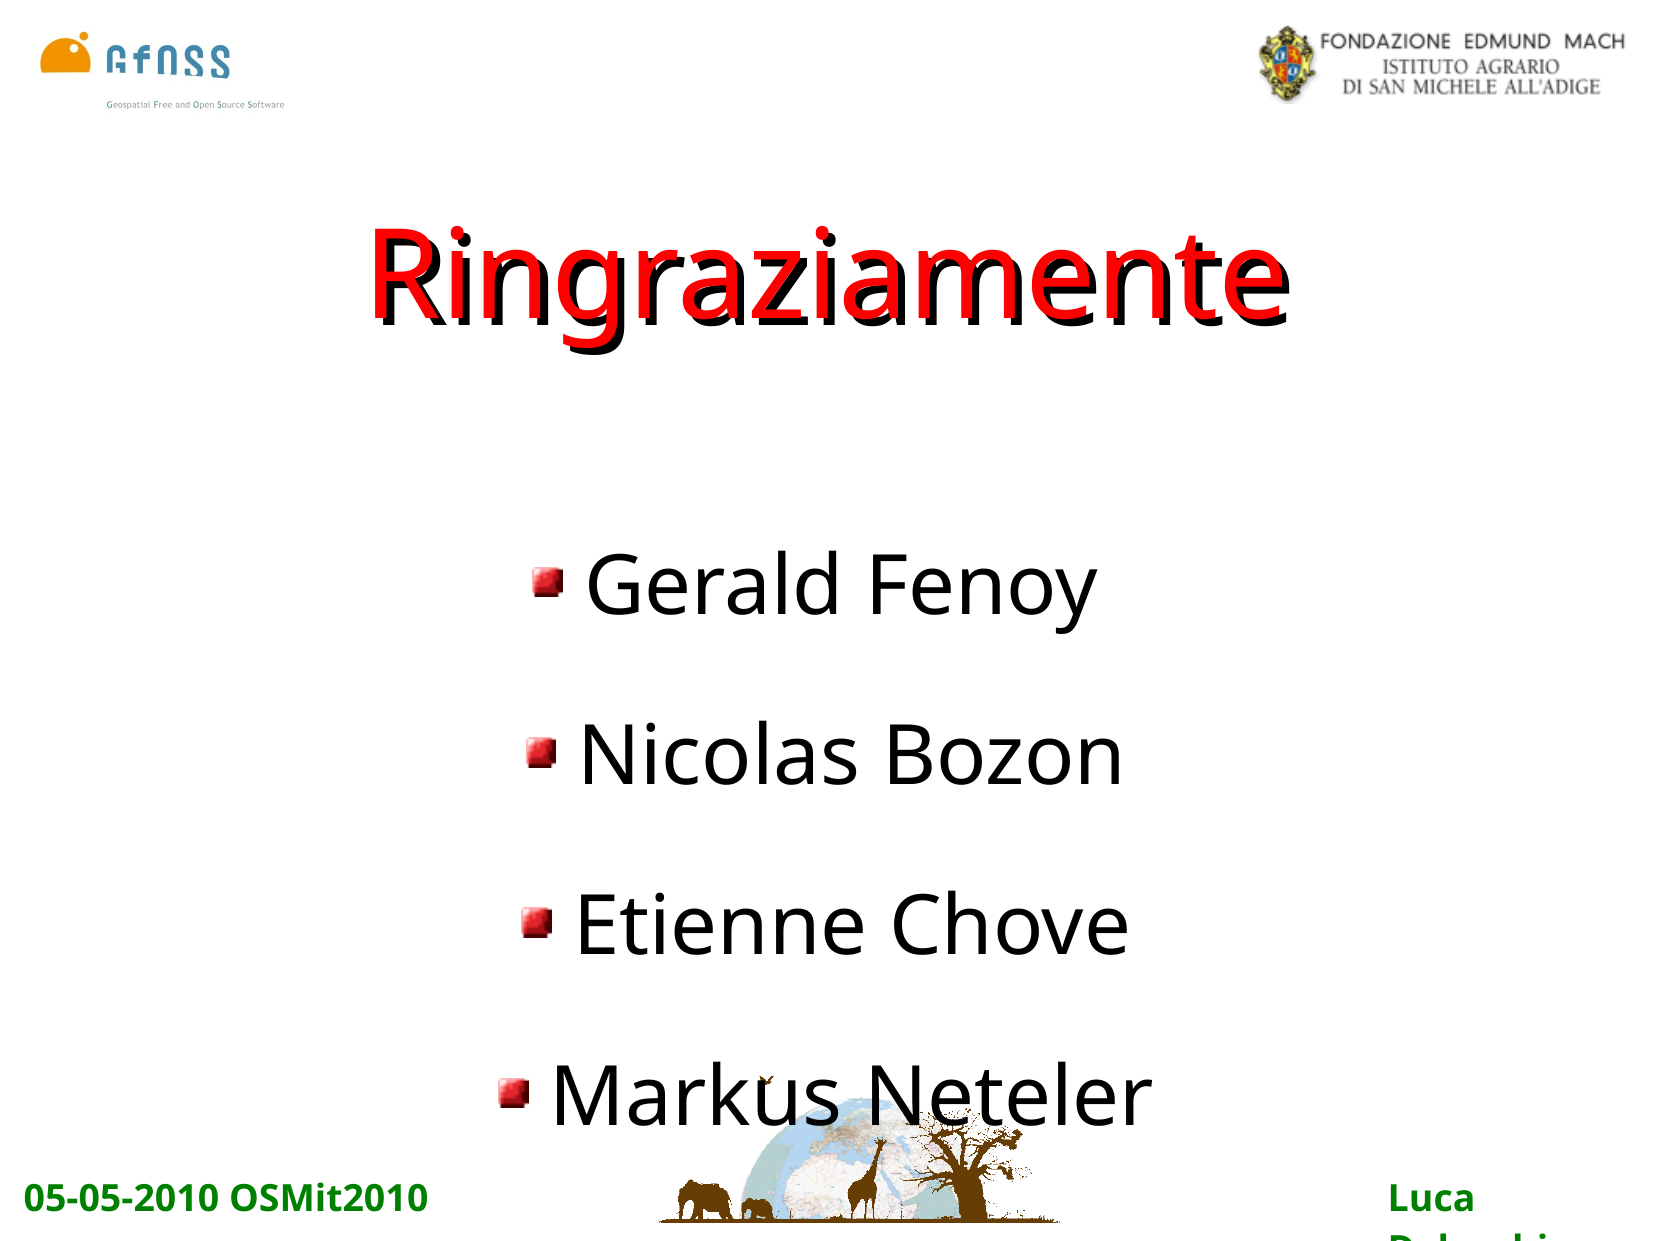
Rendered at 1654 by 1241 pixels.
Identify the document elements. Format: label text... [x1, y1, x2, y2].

picture [655, 1057, 1069, 1223]
picture [498, 1078, 529, 1108]
picture [1257, 25, 1627, 104]
picture [29, 25, 296, 119]
text_box Ringraziamente Gerald Fenoy Nicolas Bozon Etienne Chove Markus Neteler [0, 177, 1654, 1042]
